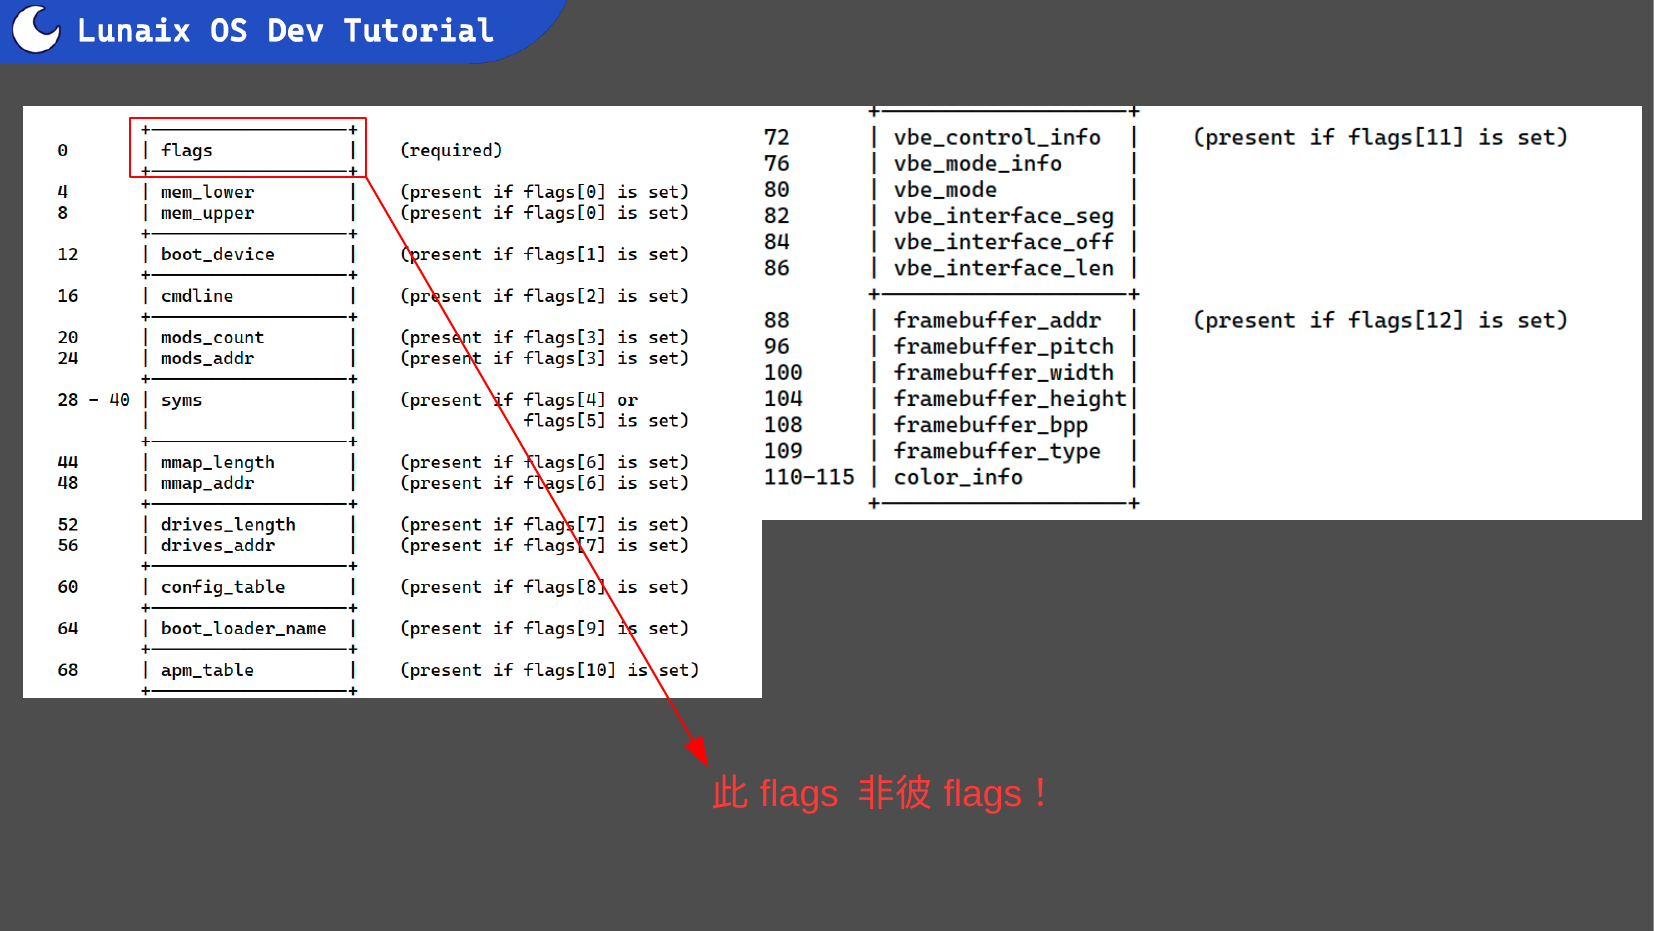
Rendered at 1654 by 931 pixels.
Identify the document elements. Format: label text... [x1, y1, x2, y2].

text_box 此flags 非彼flags！ [696, 755, 1182, 826]
picture [0, 0, 1654, 931]
